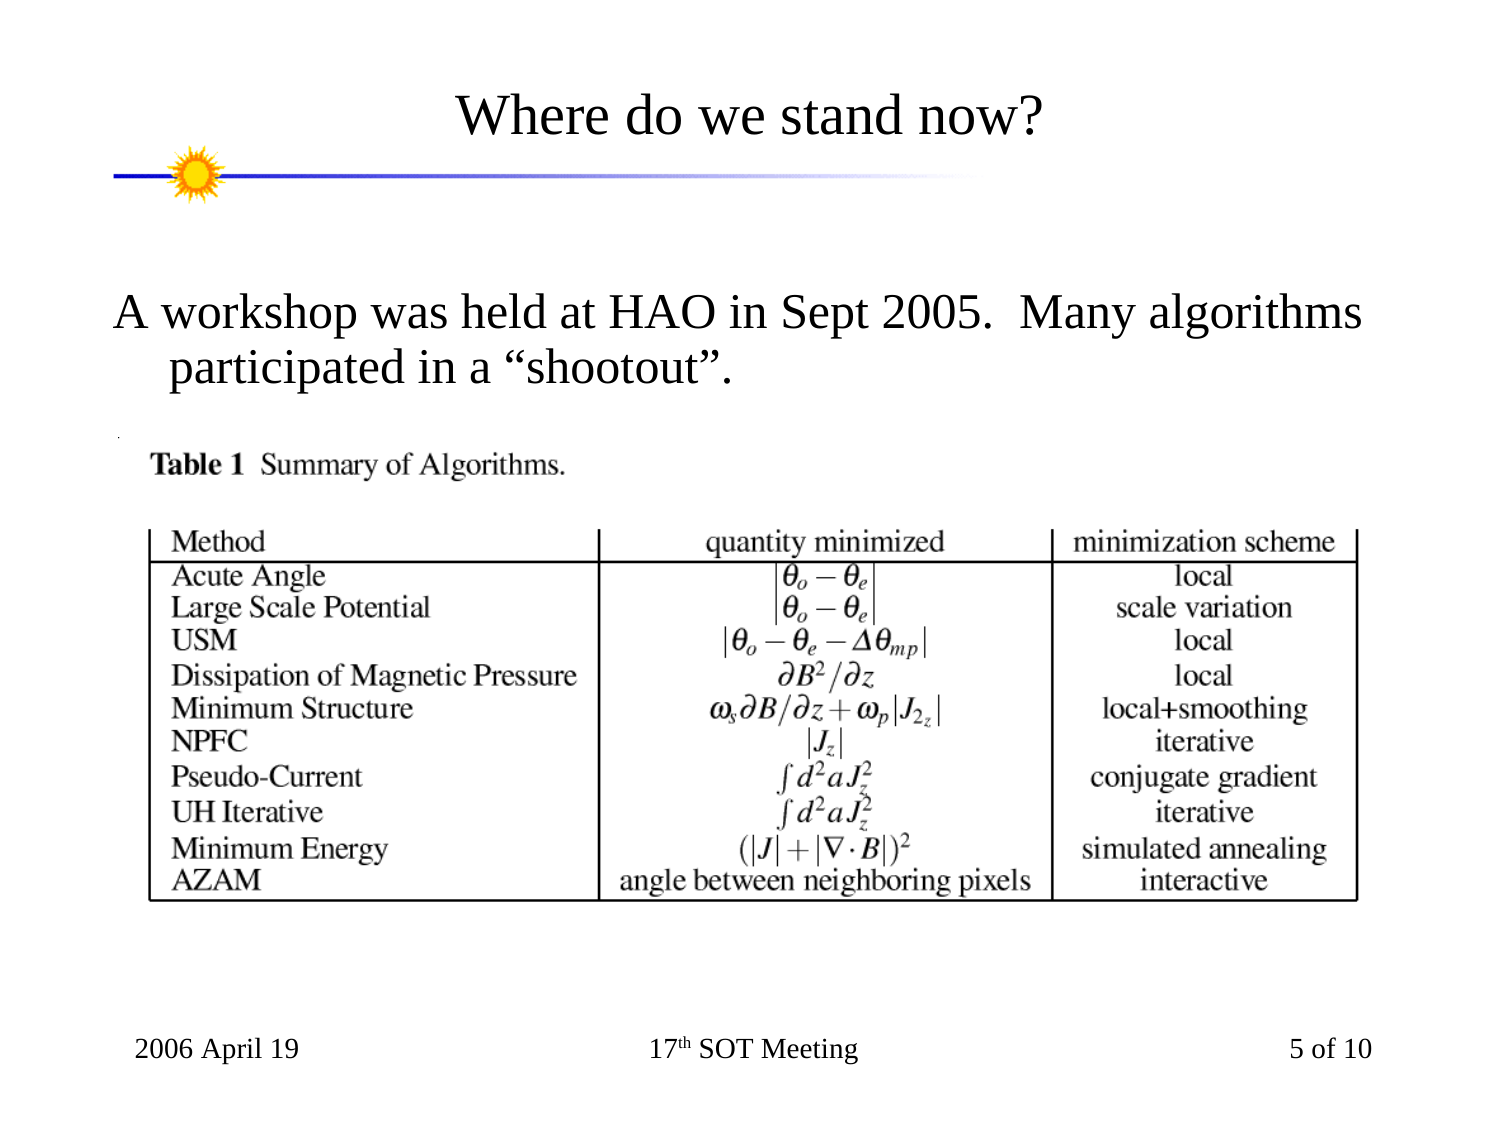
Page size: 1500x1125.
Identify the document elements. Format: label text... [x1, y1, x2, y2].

picture [118, 437, 1394, 936]
title Where do we stand now? [112, 58, 1388, 172]
picture [112, 172, 991, 209]
list A workshop was held at HAO in Sept 2005. Many algorithms participated in a “shootout”. [112, 283, 1388, 447]
